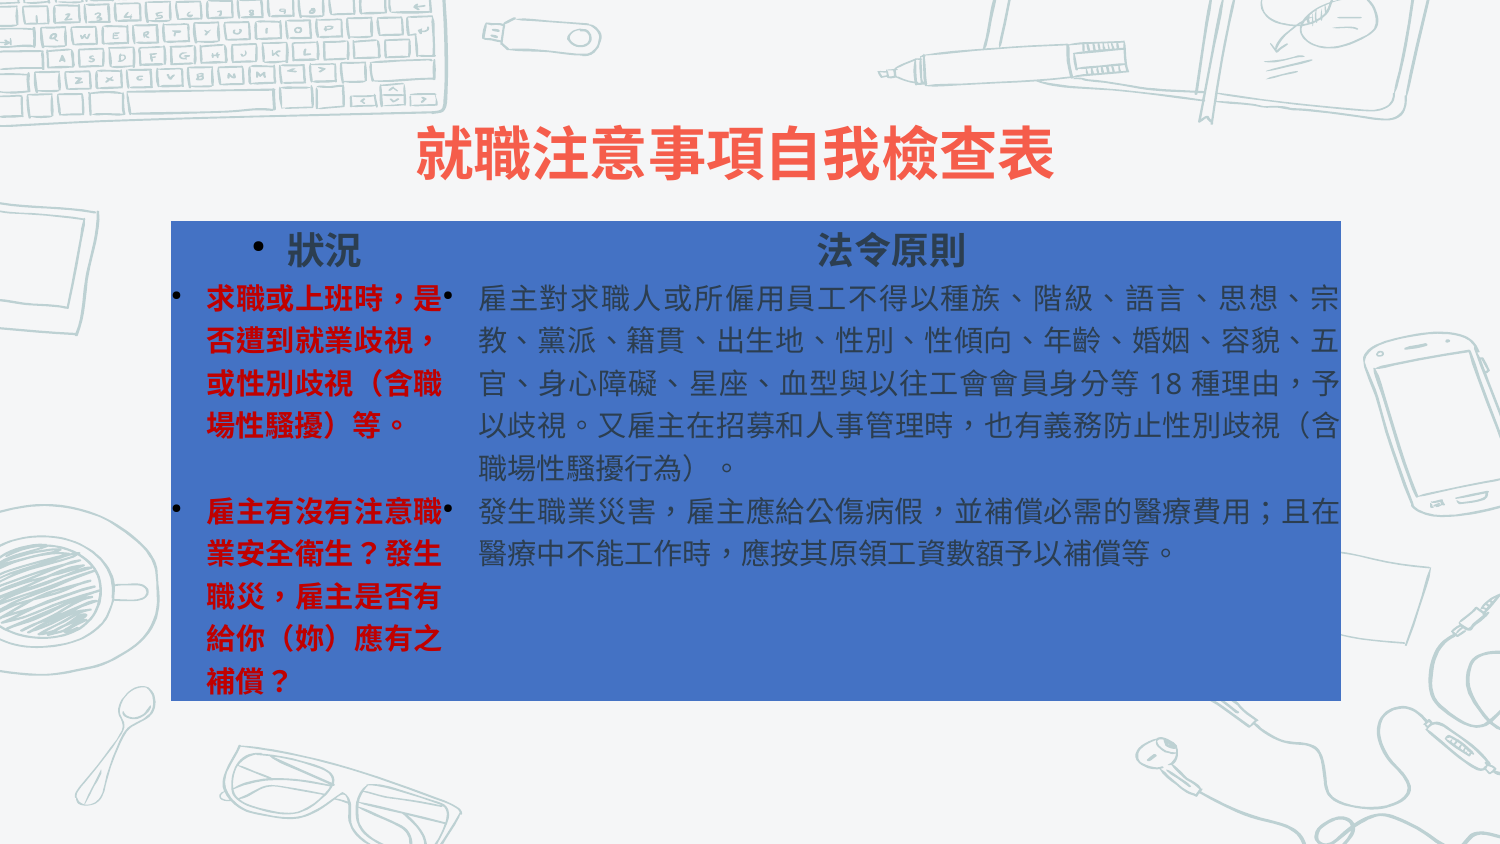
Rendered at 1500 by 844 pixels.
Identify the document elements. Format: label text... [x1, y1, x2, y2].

table_cell 發生職業災害，雇主應給公傷病假，並補償必需的醫療費用；且在醫療中不能工作時，應按其原領工資數額予以補償等。 [443, 488, 1341, 701]
table_cell 雇主有沒有注意職業安全衛生？發生職災，雇主是否有給你（妳）應有之補償？ [171, 488, 443, 701]
table_cell 求職或上班時，是否遭到就業歧視，或性別歧視（含職場性騷擾）等。 [171, 275, 443, 488]
title 就職注意事項自我檢查表 [171, 102, 1300, 198]
table_cell 雇主對求職人或所僱用員工不得以種族、階級、語言、思想、宗教、黨派、籍貫、出生地、性別、性傾向、年齡、婚姻、容貌、五官、身心障礙、星座、血型與以往工會會員身分等18種理由，予以歧視。又雇主在招募和人事管理時，也有義務防止性別歧視（含職場性騷擾行為）。 [443, 275, 1341, 488]
table_header 狀況 [171, 221, 443, 275]
table_header 法令原則 [443, 221, 1341, 275]
